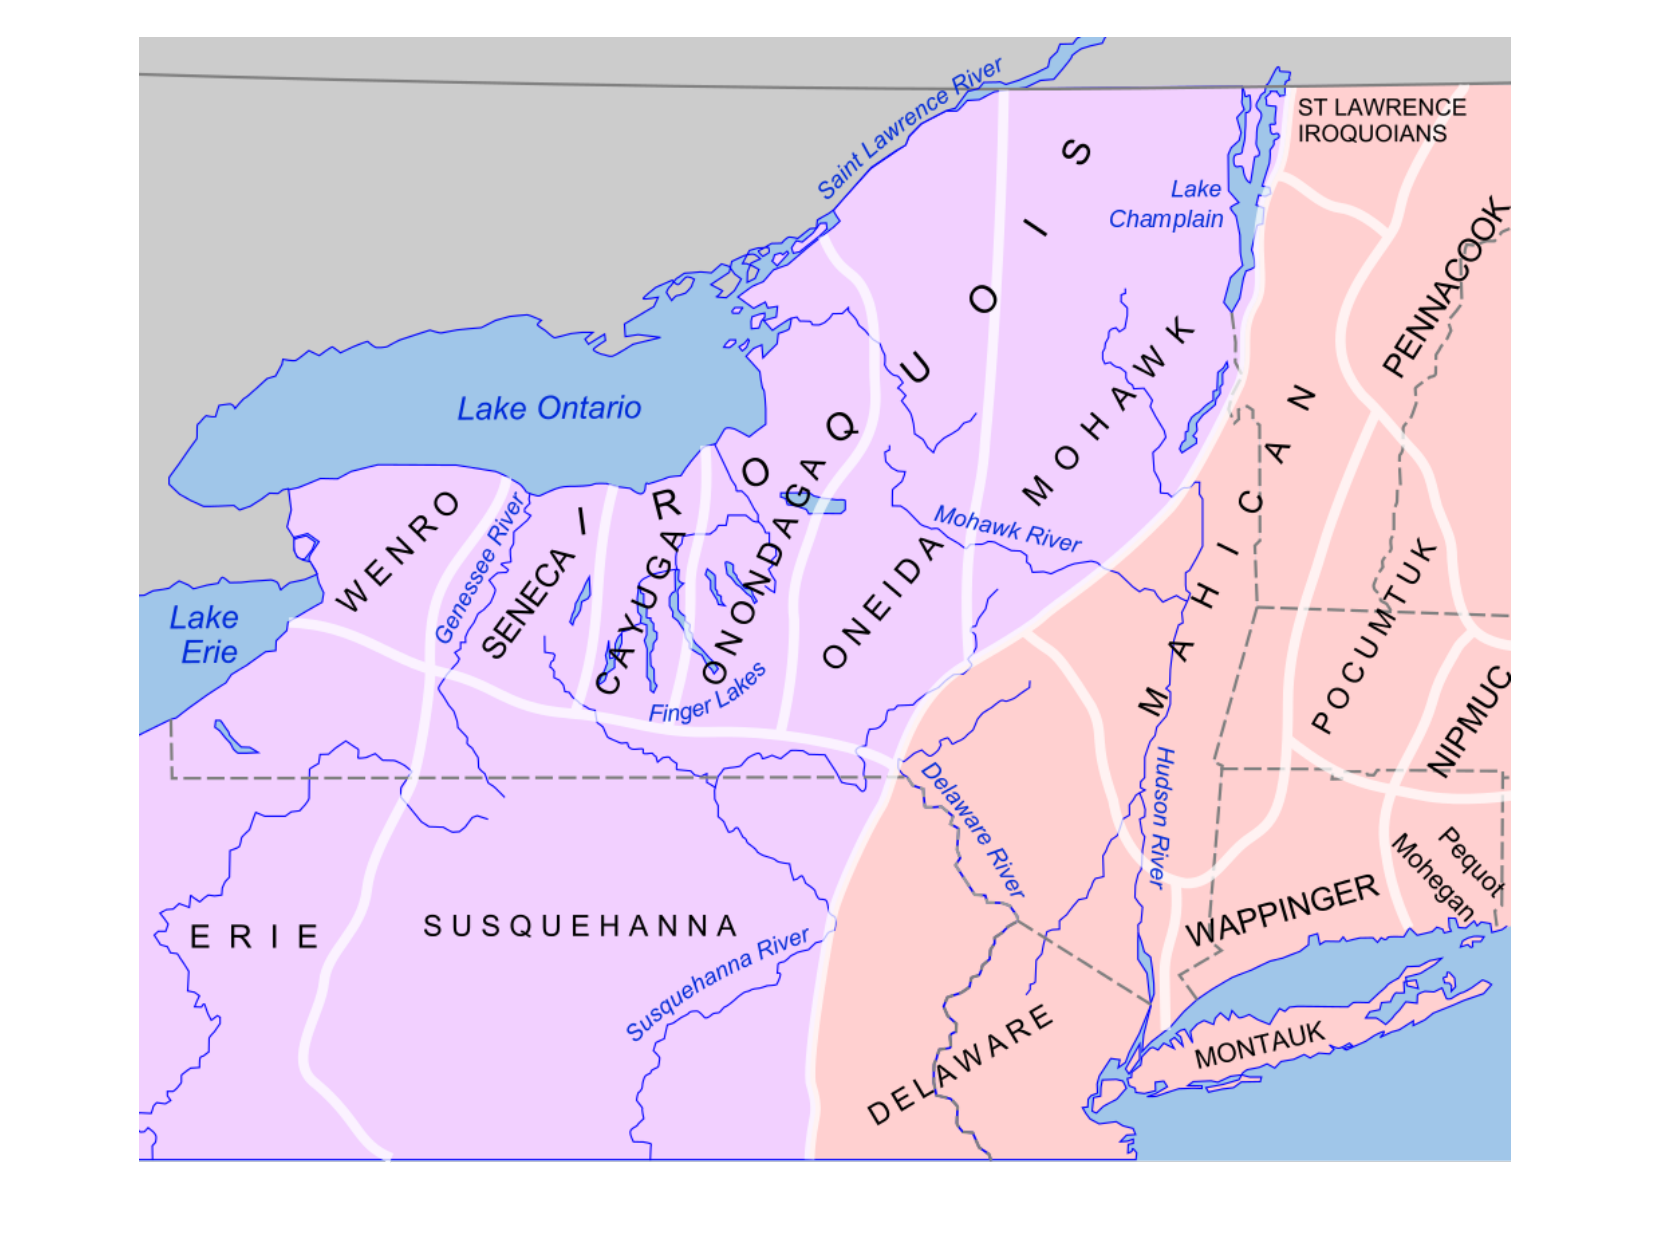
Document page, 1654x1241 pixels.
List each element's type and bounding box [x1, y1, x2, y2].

picture [139, 37, 1511, 1163]
